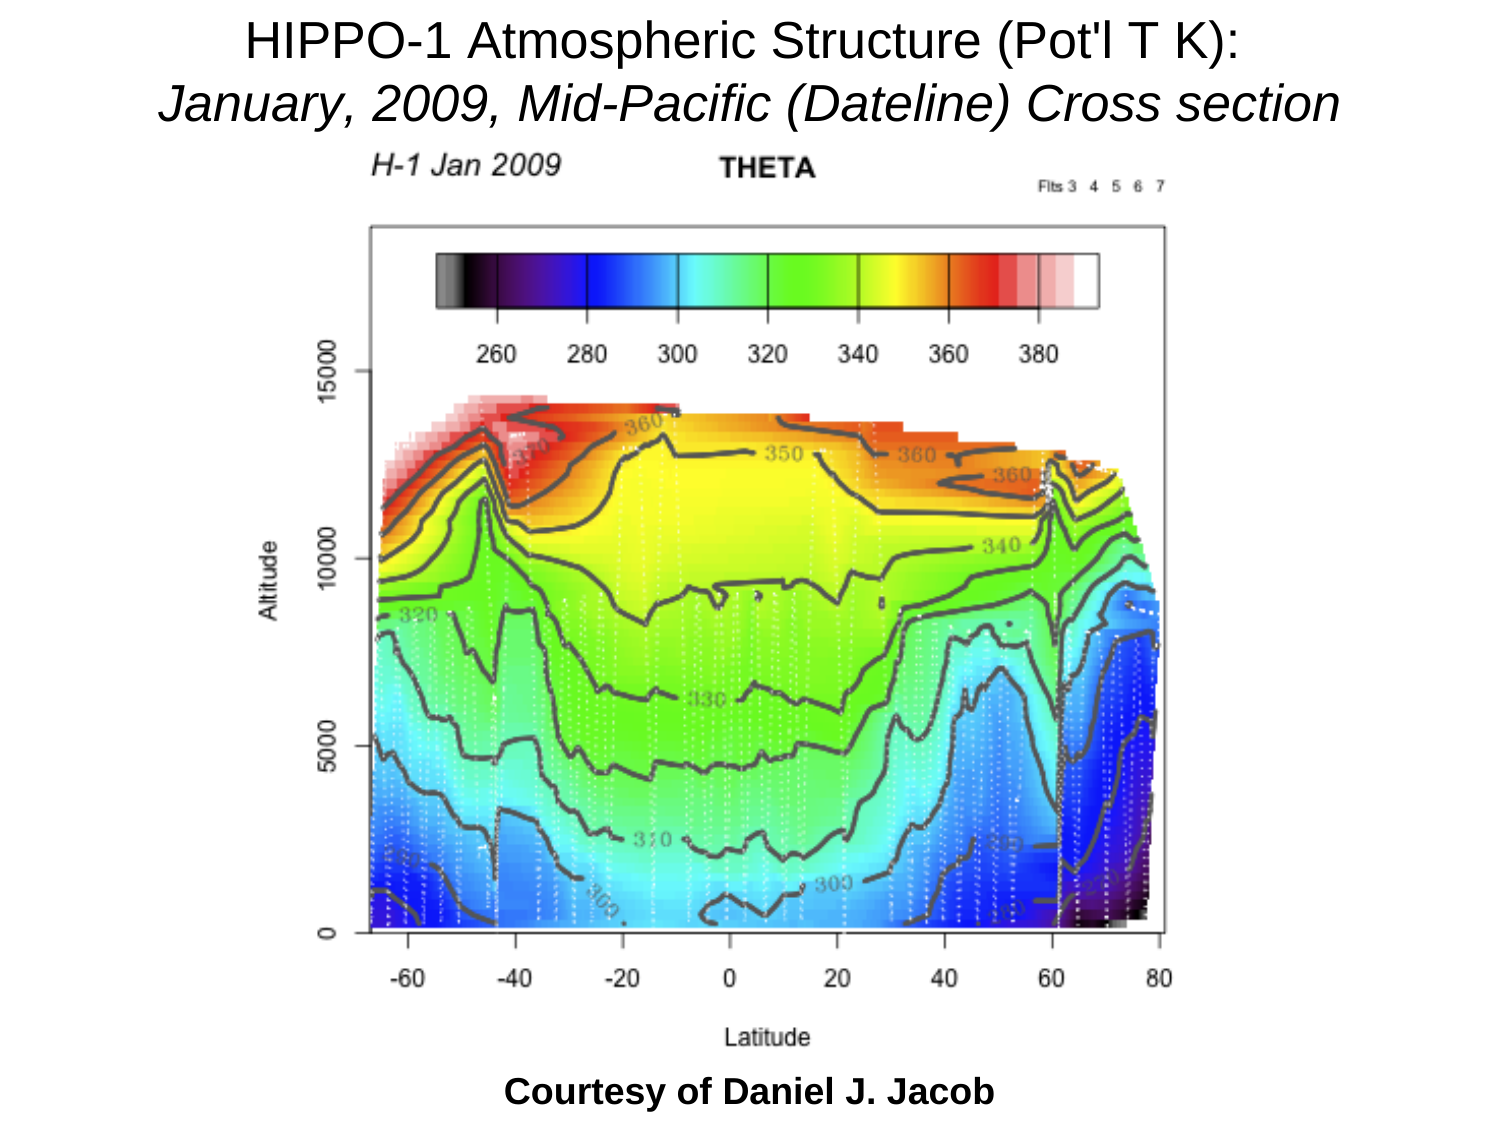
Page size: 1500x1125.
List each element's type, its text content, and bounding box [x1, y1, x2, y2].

picture [251, 139, 1227, 1083]
text_box HIPPO-1 Atmospheric Structure (Pot'l T K): January, 2009, Mid-Pacific (Dateline) Cross section [0, 0, 1500, 139]
text_box Courtesy of Daniel J. Jacob [489, 1059, 1011, 1120]
